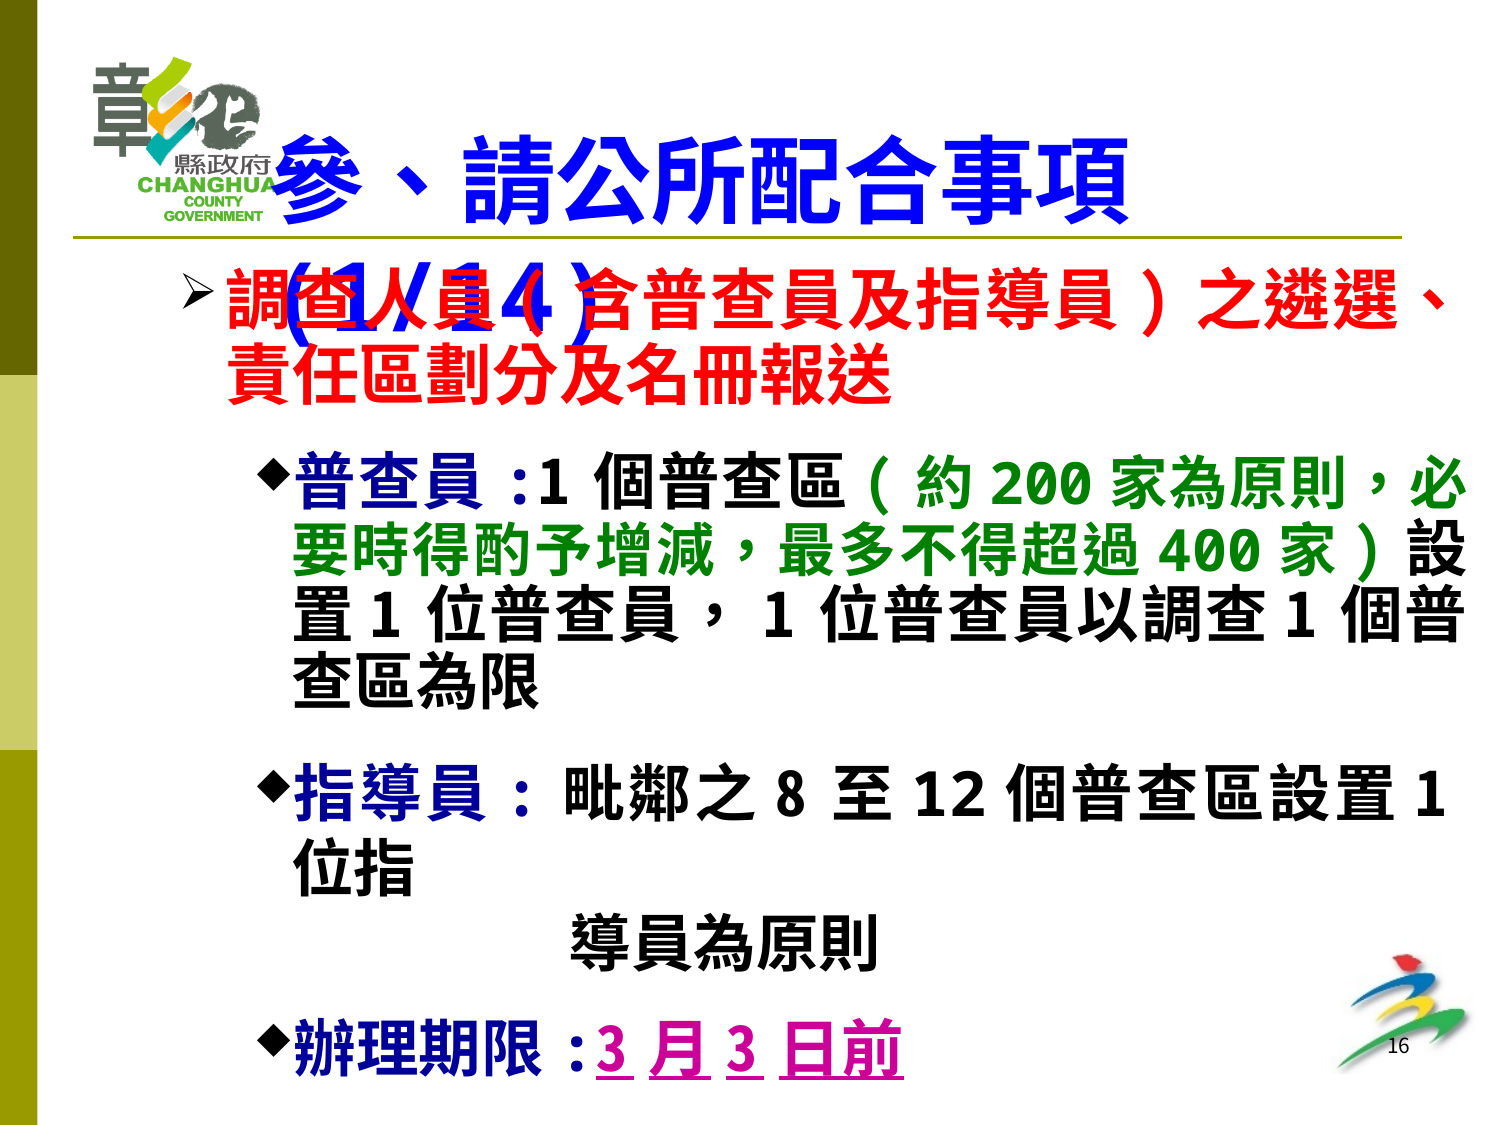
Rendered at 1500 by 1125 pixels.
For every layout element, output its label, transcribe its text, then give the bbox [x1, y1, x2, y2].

picture [1323, 981, 1477, 1074]
list 調查人員(含普查員及指導員)之遴選、責任區劃分及名冊報送 普查員:1個普查區(約200家為原則，必要時得酌予增減，最多不得超過400家)設置1位普查員，1位普查員以調查1個普查區為限 指導員:毗鄰之8至12個普查區設置1位指 導員為原則 辦理期限:3月3日前 [88, 255, 1483, 981]
picture [57, 42, 313, 235]
title 參、請公所配合事項(1/14) [253, 113, 1453, 247]
text_box <編號> [1074, 1025, 1426, 1101]
